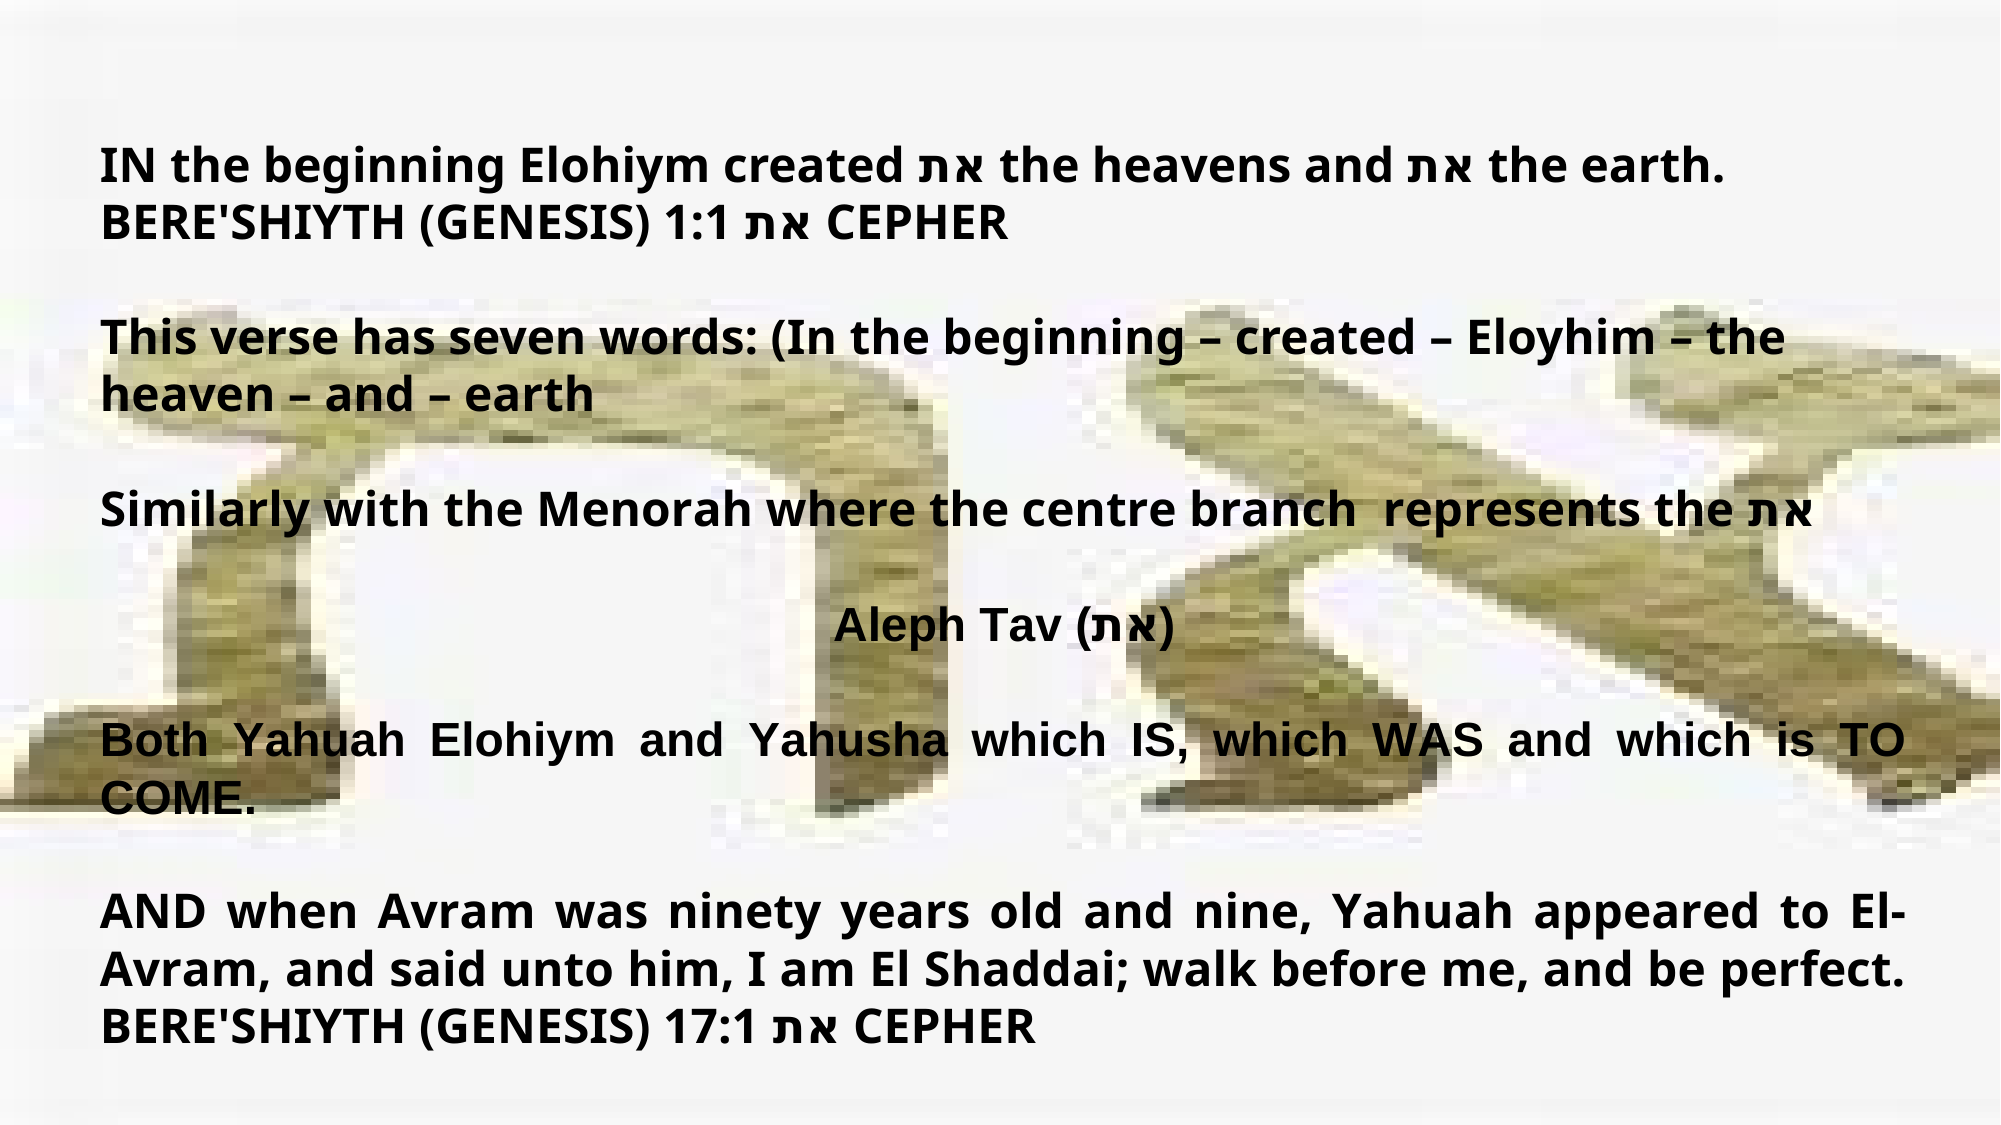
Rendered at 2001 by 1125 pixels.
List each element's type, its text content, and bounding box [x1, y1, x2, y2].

picture [0, 0, 2000, 1125]
text_box IN the beginning Elohiym created את the heavens and את the earth. BERE'SHIYTH (GENESIS) 1:1 את CEPHER This verse has seven words: (In the beginning – created – Eloyhim – the heaven – and – earth Similarly with the Menorah where the centre branch represents the את Aleph Tav (את) Both Yahuah Elohiym and Yahusha which IS, which WAS and which is TO COME. AND when Avram was ninety years old and nine, Yahuah appeared to El-Avram, and said unto him, I am El Shaddai; walk before me, and be perfect. BERE'SHIYTH (GENESIS) 17:1 את CEPHER [84, 126, 1945, 1125]
